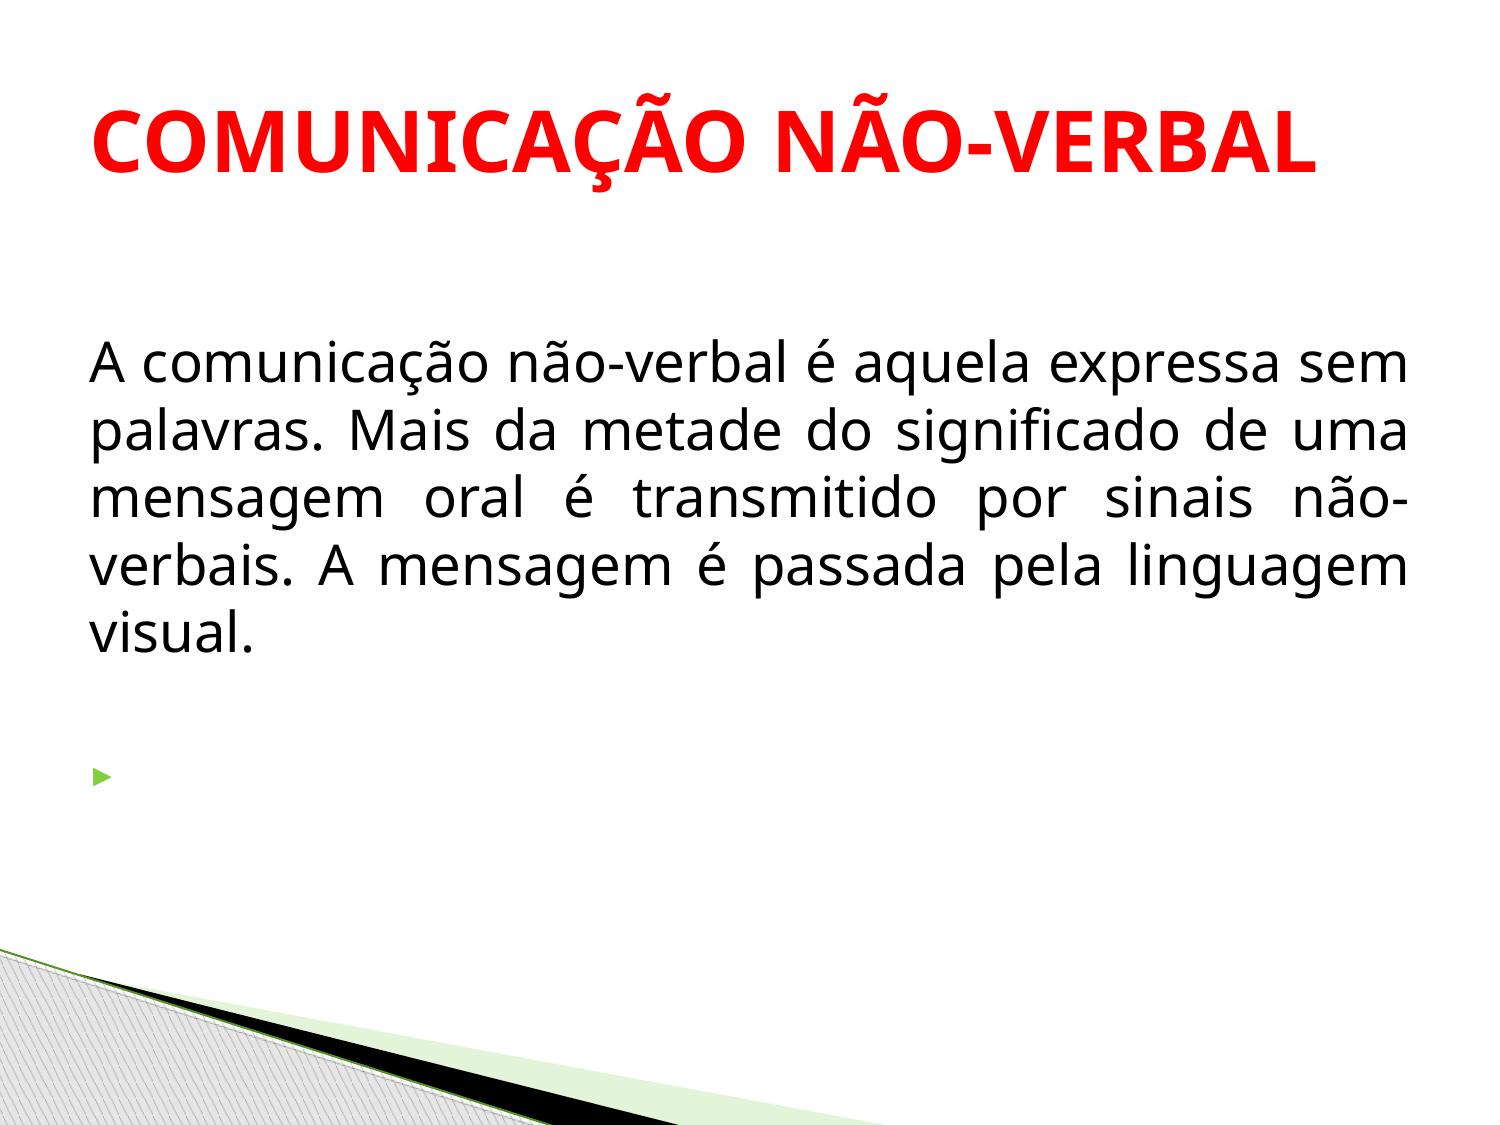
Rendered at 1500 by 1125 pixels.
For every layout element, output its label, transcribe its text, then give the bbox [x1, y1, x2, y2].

list A comunicação não-verbal é aquela expressa sem palavras. Mais da metade do significado de uma mensagem oral é transmitido por sinais não-verbais. A mensagem é passada pela linguagem visual. [75, 243, 1425, 986]
title COMUNICAÇÃO NÃO-VERBAL [75, 45, 1425, 233]
